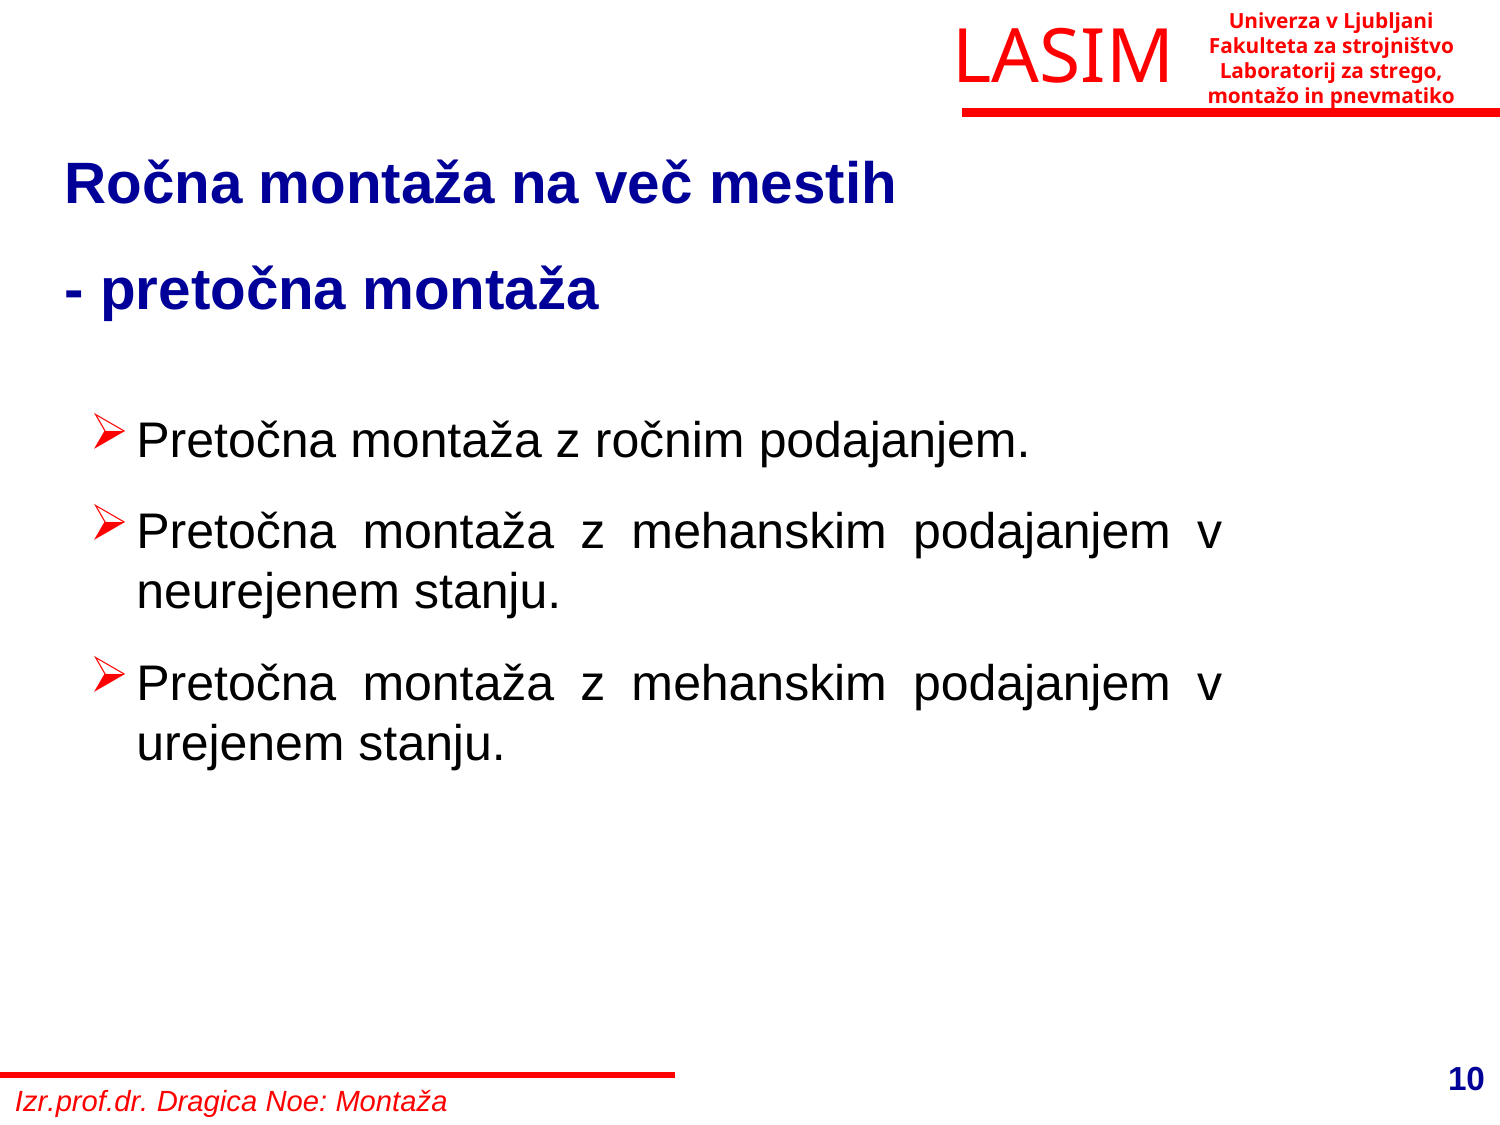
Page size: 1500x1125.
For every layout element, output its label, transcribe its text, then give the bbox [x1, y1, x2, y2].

text_box Ročna montaža na več mestih - pretočna montaža [50, 137, 1326, 330]
text_box Pretočna montaža z ročnim podajanjem. Pretočna montaža z mehanskim podajanjem v neurejenem stanju. Pretočna montaža z mehanskim podajanjem v urejenem stanju. [74, 399, 1238, 870]
